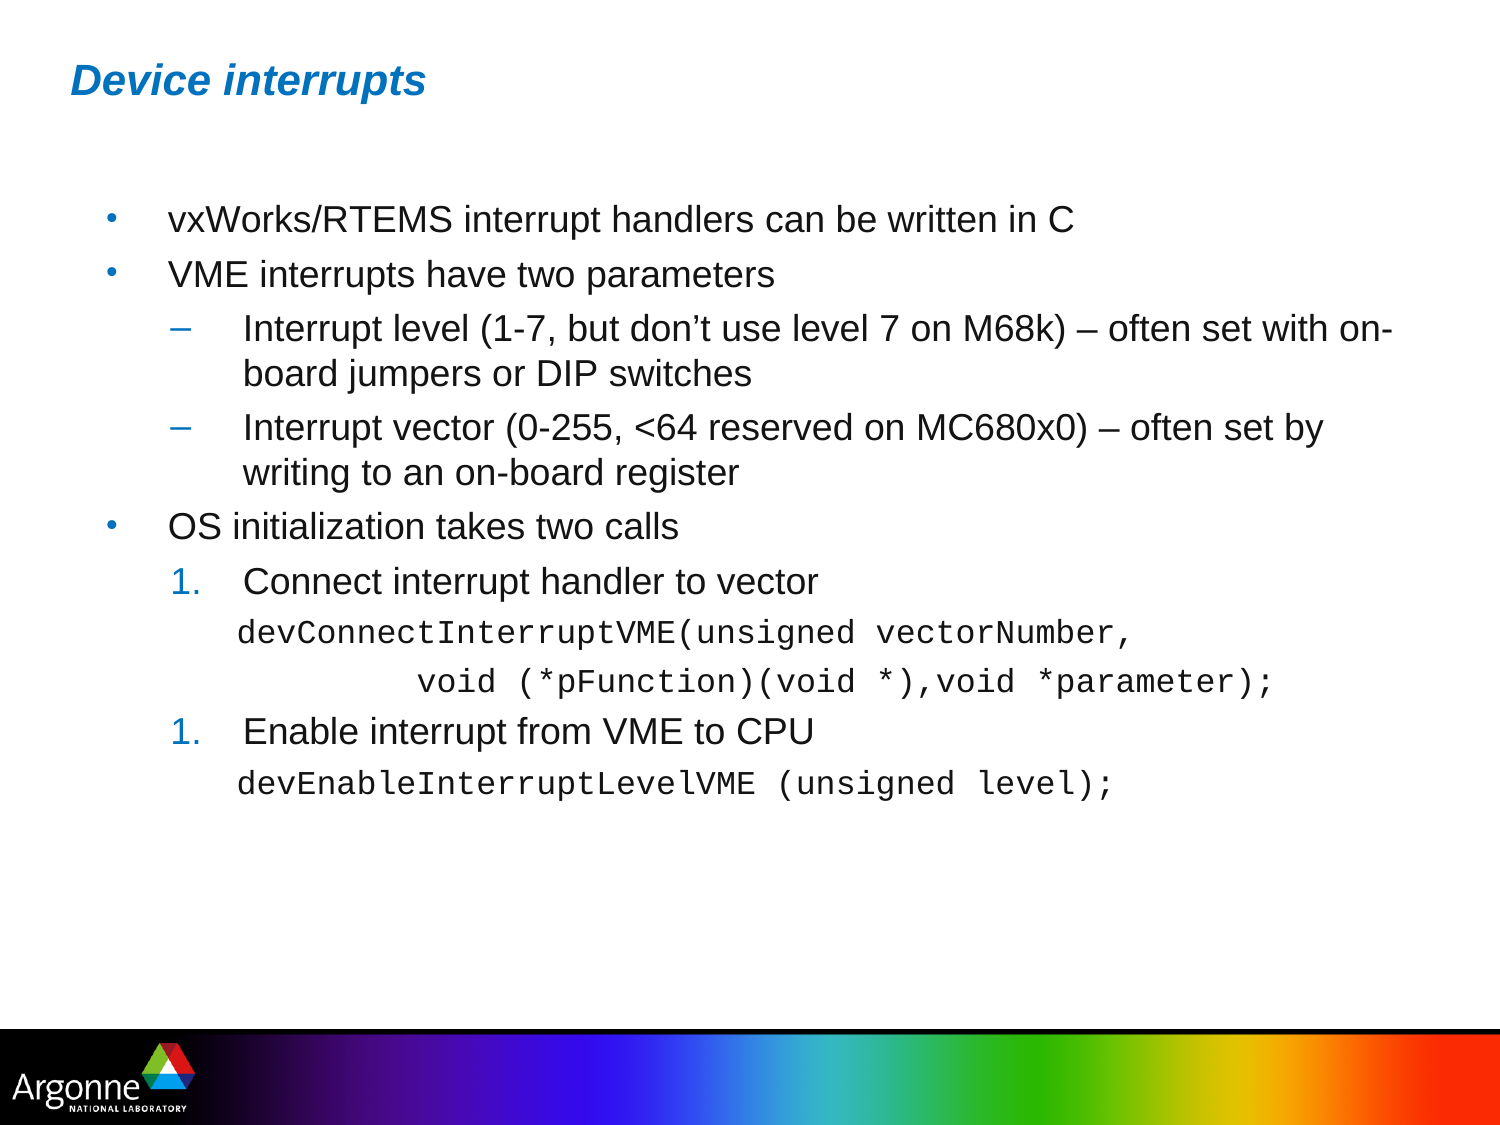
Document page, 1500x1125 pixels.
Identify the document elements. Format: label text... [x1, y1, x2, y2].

title Device interrupts [55, 57, 1361, 113]
list vxWorks/RTEMS interrupt handlers can be written in C VME interrupts have two parameters Interrupt level (1-7, but don’t use level 7 on M68k) – often set with on-board jumpers or DIP switches Interrupt vector (0-255, <64 reserved on MC680x0) – often set by writing to an on-board register OS initialization takes two calls Connect interrupt handler to vector devConnectInterruptVME(unsigned vectorNumber, void (*pFunction)(void *),void *parameter); Enable interrupt from VME to CPU devEnableInterruptLevelVME (unsigned level); [90, 187, 1435, 810]
picture [0, 1029, 1500, 1125]
